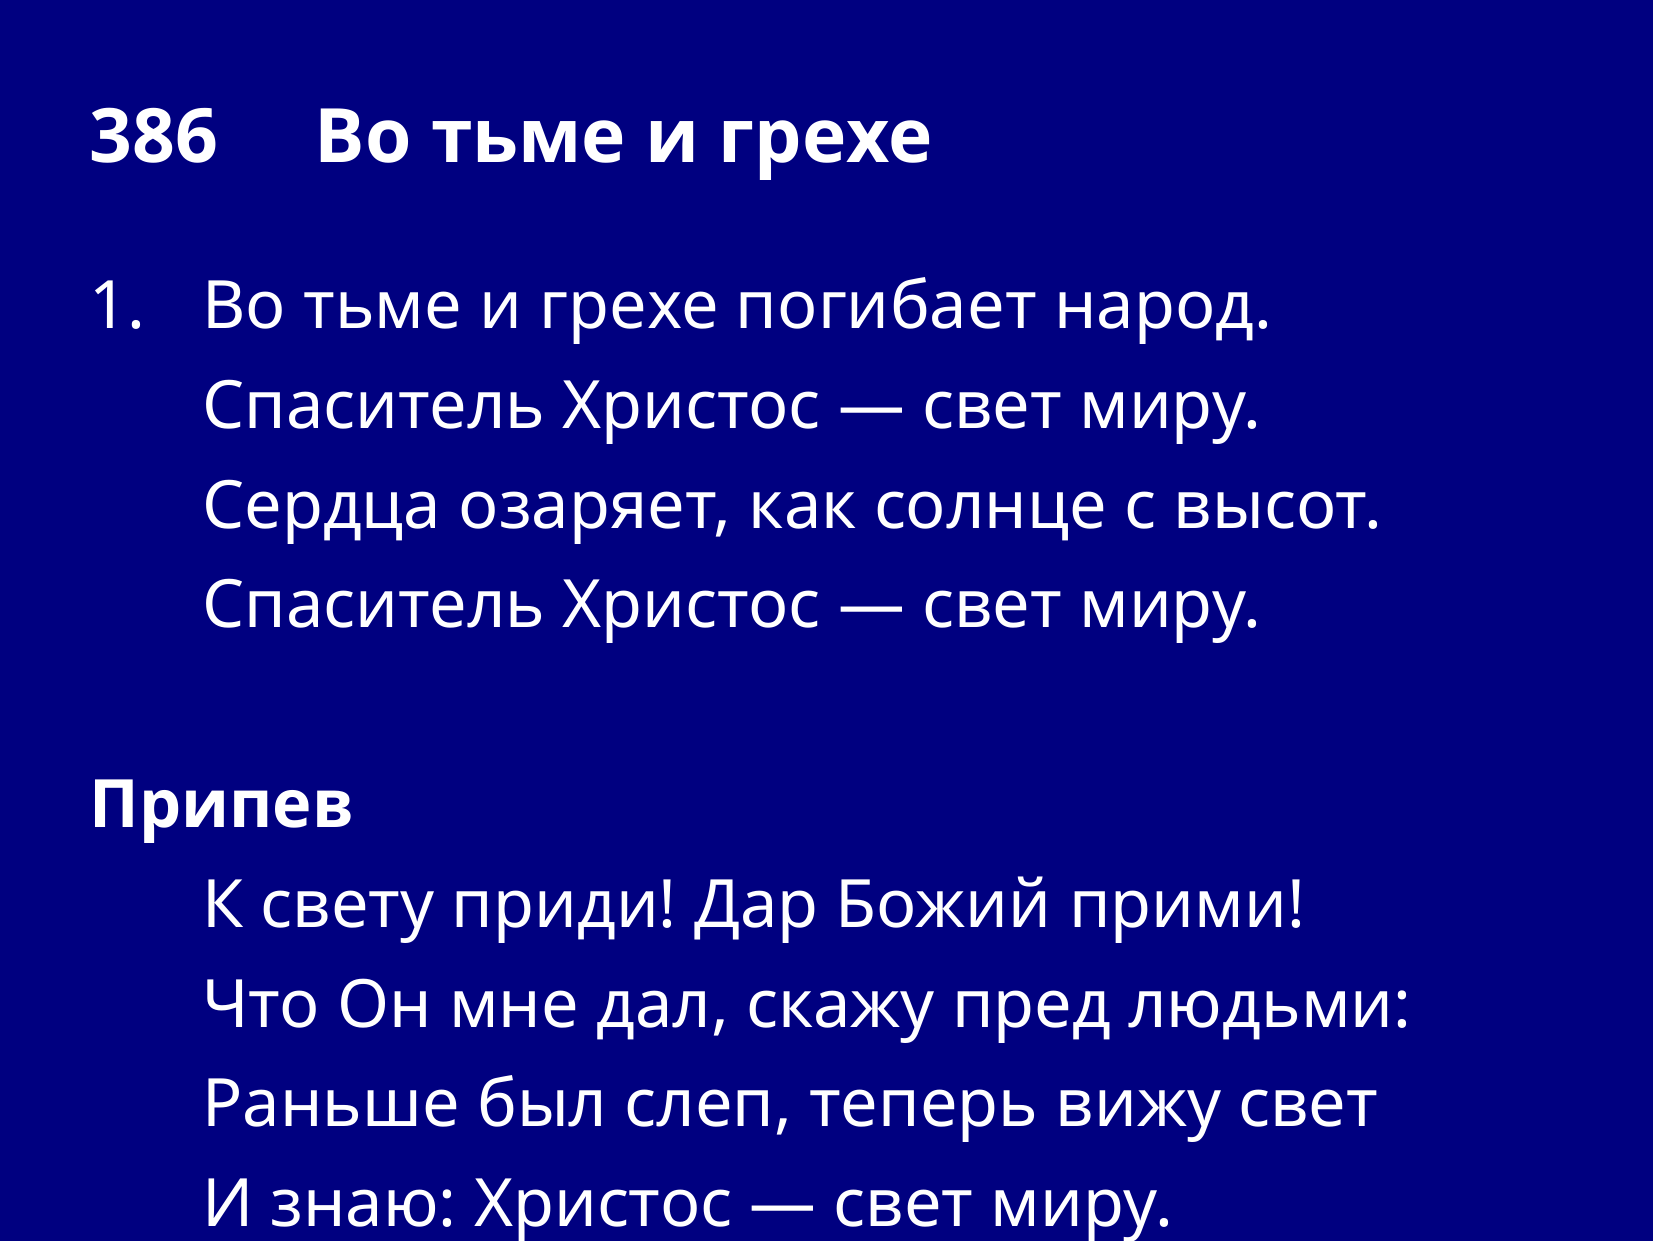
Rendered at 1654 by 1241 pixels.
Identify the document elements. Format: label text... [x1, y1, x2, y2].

text_box 1. Во тьме и грехе погибает народ. Спаситель Христос — свет миру. Сердца озаряет, как солнце с высот. Спаситель Христос — свет миру. Припев К свету приди! Дар Божий прими! Что Он мне дал, скажу пред людьми: Раньше был слеп, теперь вижу свет И знаю: Христос — свет миру. [75, 188, 1576, 1163]
text_box 386 Во тьме и грехе [75, 75, 1576, 188]
